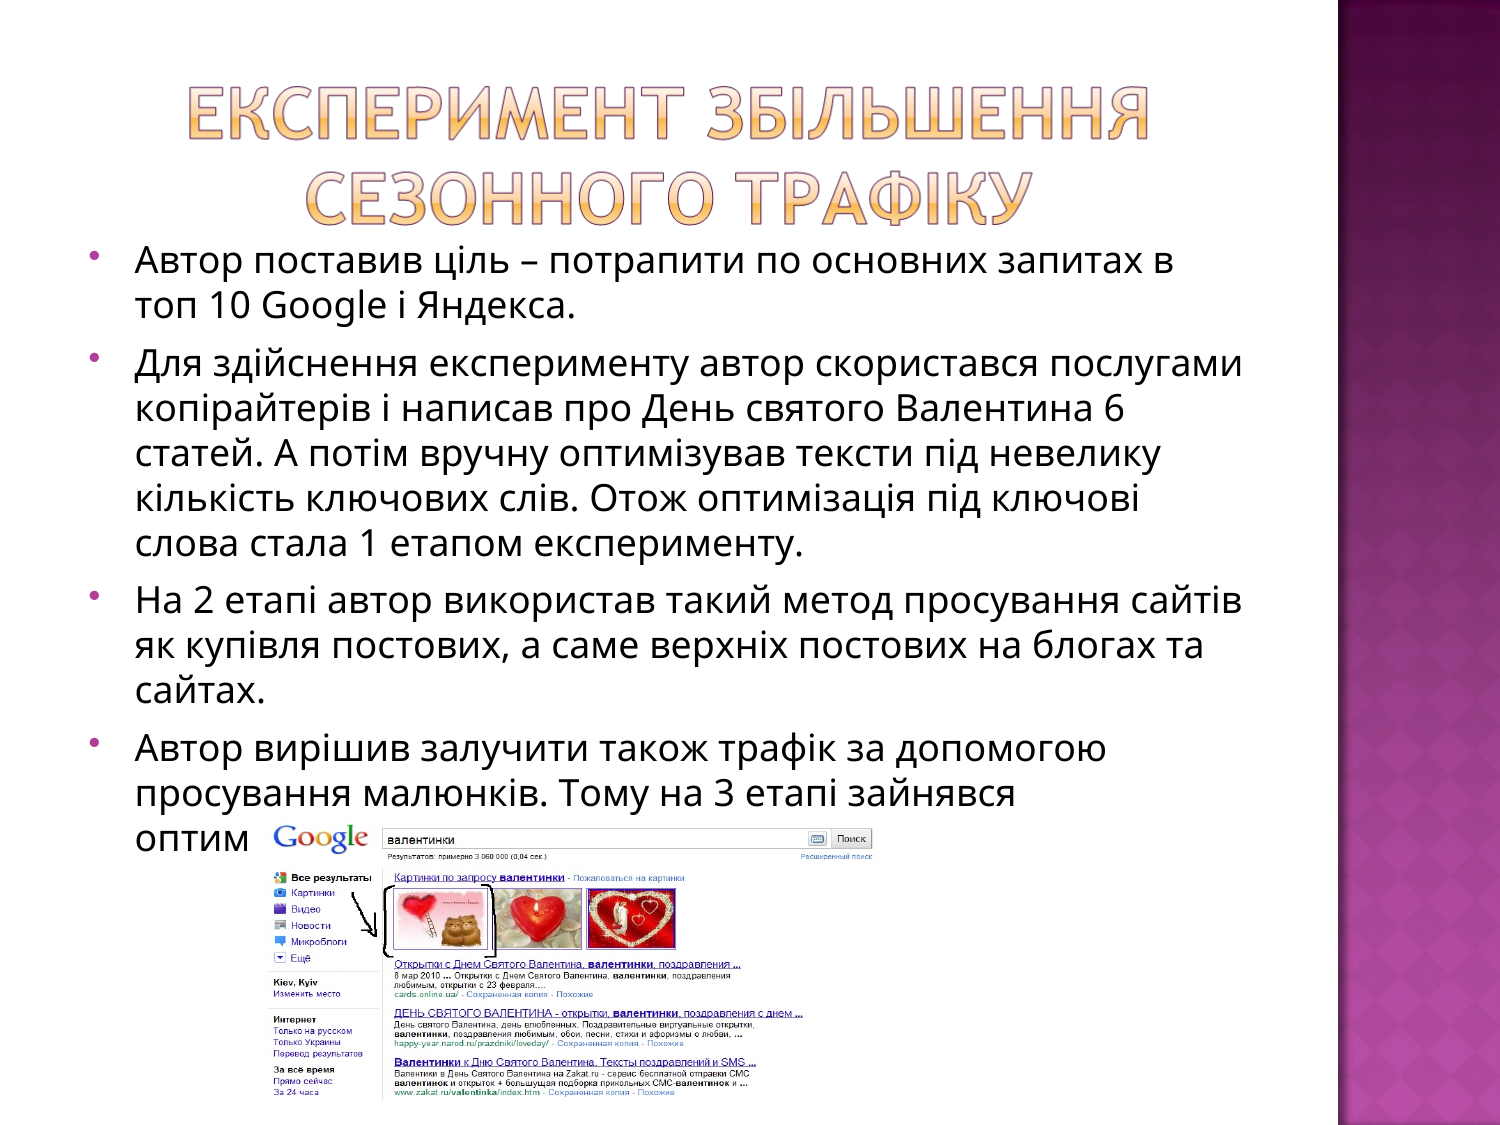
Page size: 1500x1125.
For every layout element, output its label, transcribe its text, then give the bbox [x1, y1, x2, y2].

picture [253, 816, 880, 1101]
picture [1337, 0, 1500, 1125]
list Автор поставив ціль – потрапити по основних запитах в топ 10 Google і Яндекса. Для здійснення експерименту автор скористався послугами копірайтерів і написав про День святого Валентина 6 статей. А потім вручну оптимізував тексти під невелику кількість ключових слів. Отож оптимізація під ключові слова стала 1 етапом експерименту. На 2 етапі автор використав такий метод просування сайтів як купівля постових, а саме верхніх постових на блогах та сайтах. Автор вирішив залучити також трафік за допомогою просування малюнків. Тому на 3 етапі зайнявся оптимізацією малюнків. [75, 228, 1263, 1024]
text_box [73, 47, 1265, 241]
